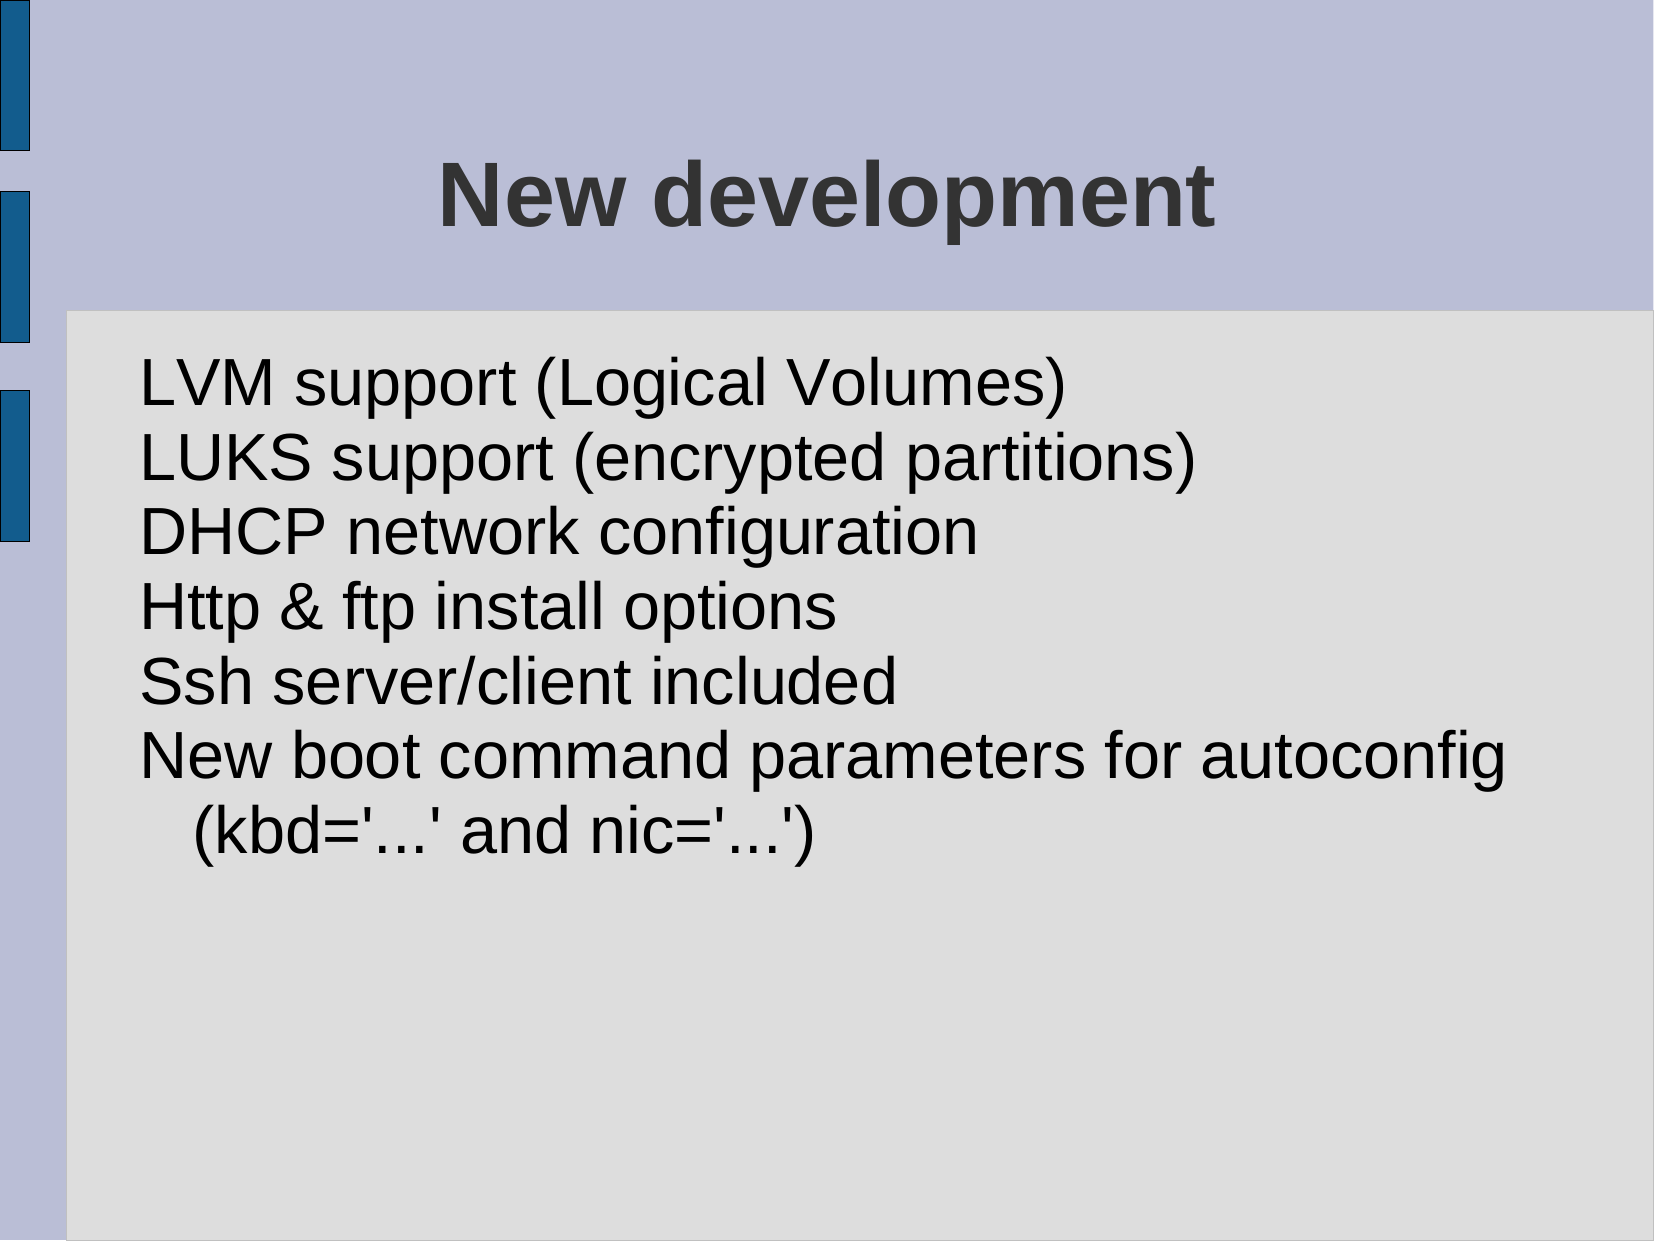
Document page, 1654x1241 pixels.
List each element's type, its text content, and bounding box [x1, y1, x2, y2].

list LVM support (Logical Volumes) LUKS support (encrypted partitions) DHCP network configuration Http & ftp install options Ssh server/client included New boot command parameters for autoconfig (kbd='...' and nic='...') [121, 344, 1534, 1127]
title New development [121, 91, 1534, 299]
